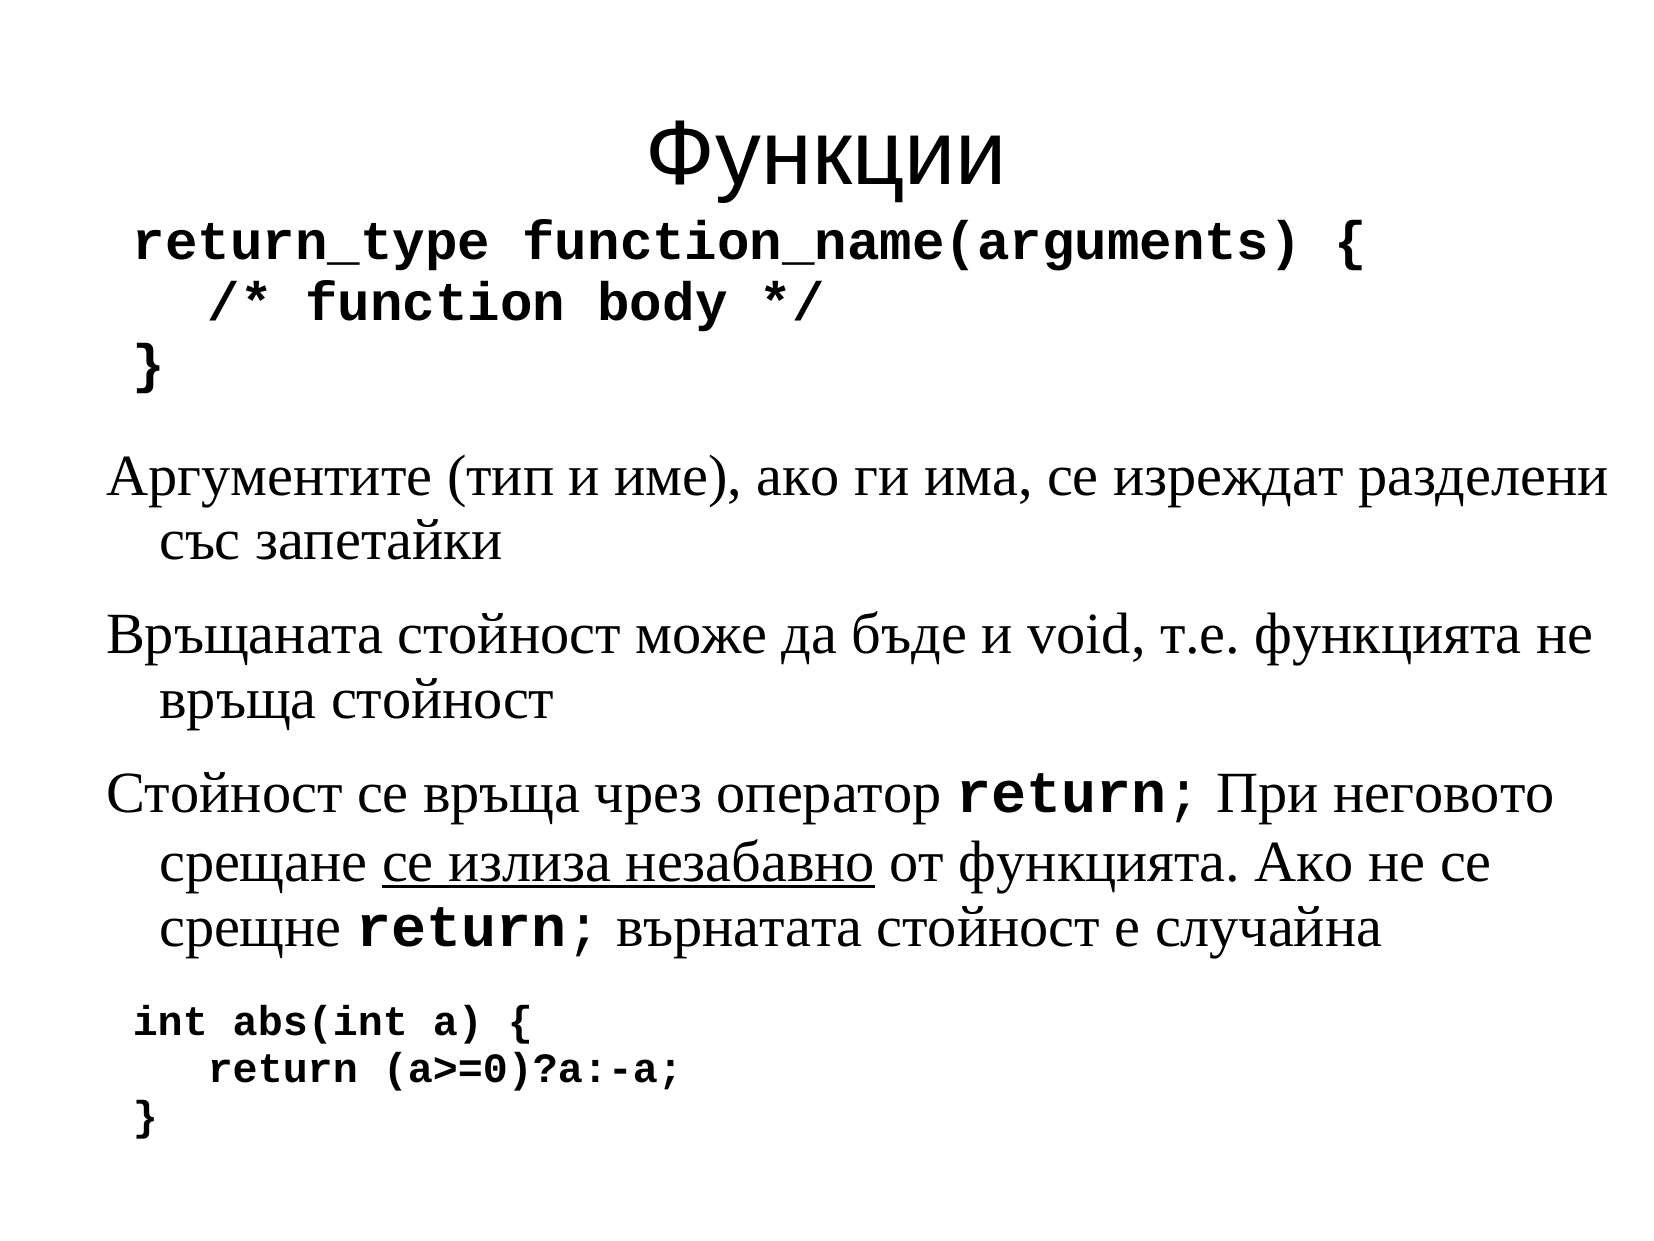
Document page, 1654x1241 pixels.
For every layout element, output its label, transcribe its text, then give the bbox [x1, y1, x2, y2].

list Аргументите (тип и име), ако ги има, се изреждат разделени със запетайки Връщаната стойност може да бъде и void, т.е. функцията не връща стойност Стойност се връща чрез оператор return; При неговото срещане се излиза незабавно от функцията. Ако не се срещне return; върнатата стойност е случайна [88, 442, 1625, 998]
title Функции [82, 49, 1571, 257]
text_box int abs(int a) { return (a>=0)?a:-a; } [118, 993, 827, 1152]
text_box return_type function_name(arguments) { /* function body */ } [118, 206, 1418, 407]
